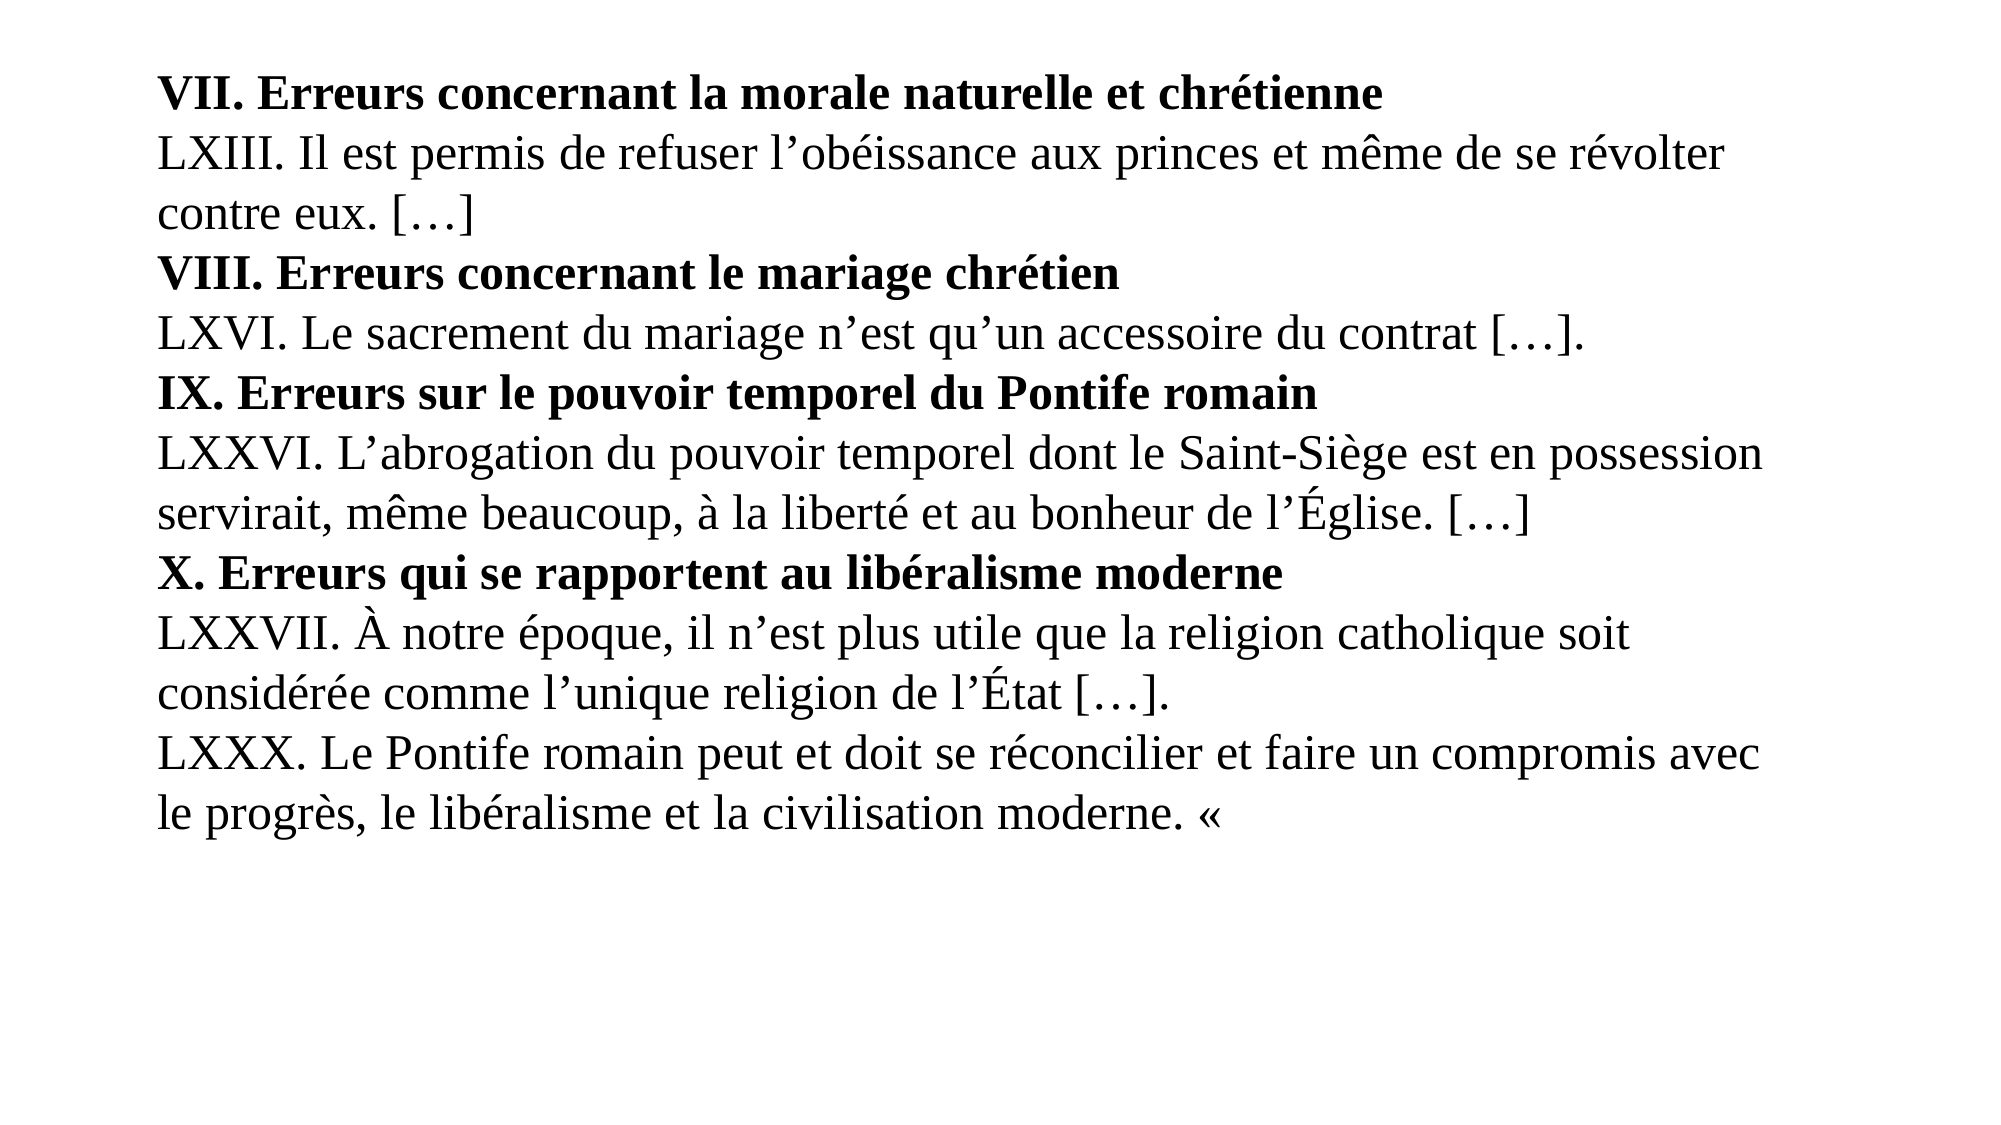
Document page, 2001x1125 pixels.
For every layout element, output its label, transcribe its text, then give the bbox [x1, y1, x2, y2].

text_box VII. Erreurs concernant la morale naturelle et chrétienne LXIII. Il est permis de refuser l’obéissance aux princes et même de se révolter contre eux. […] VIII. Erreurs concernant le mariage chrétien LXVI. Le sacrement du mariage n’est qu’un accessoire du contrat […]. IX. Erreurs sur le pouvoir temporel du Pontife romain LXXVI. L’abrogation du pouvoir temporel dont le Saint-Siège est en possession servirait, même beaucoup, à la liberté et au bonheur de l’Église. […] X. Erreurs qui se rapportent au libéralisme moderne LXXVII. À notre époque, il n’est plus utile que la religion catholique soit considérée comme l’unique religion de l’État […]. LXXX. Le Pontife romain peut et doit se réconcilier et faire un compromis avec le progrès, le libéralisme et la civilisation moderne. « [142, 52, 1781, 855]
